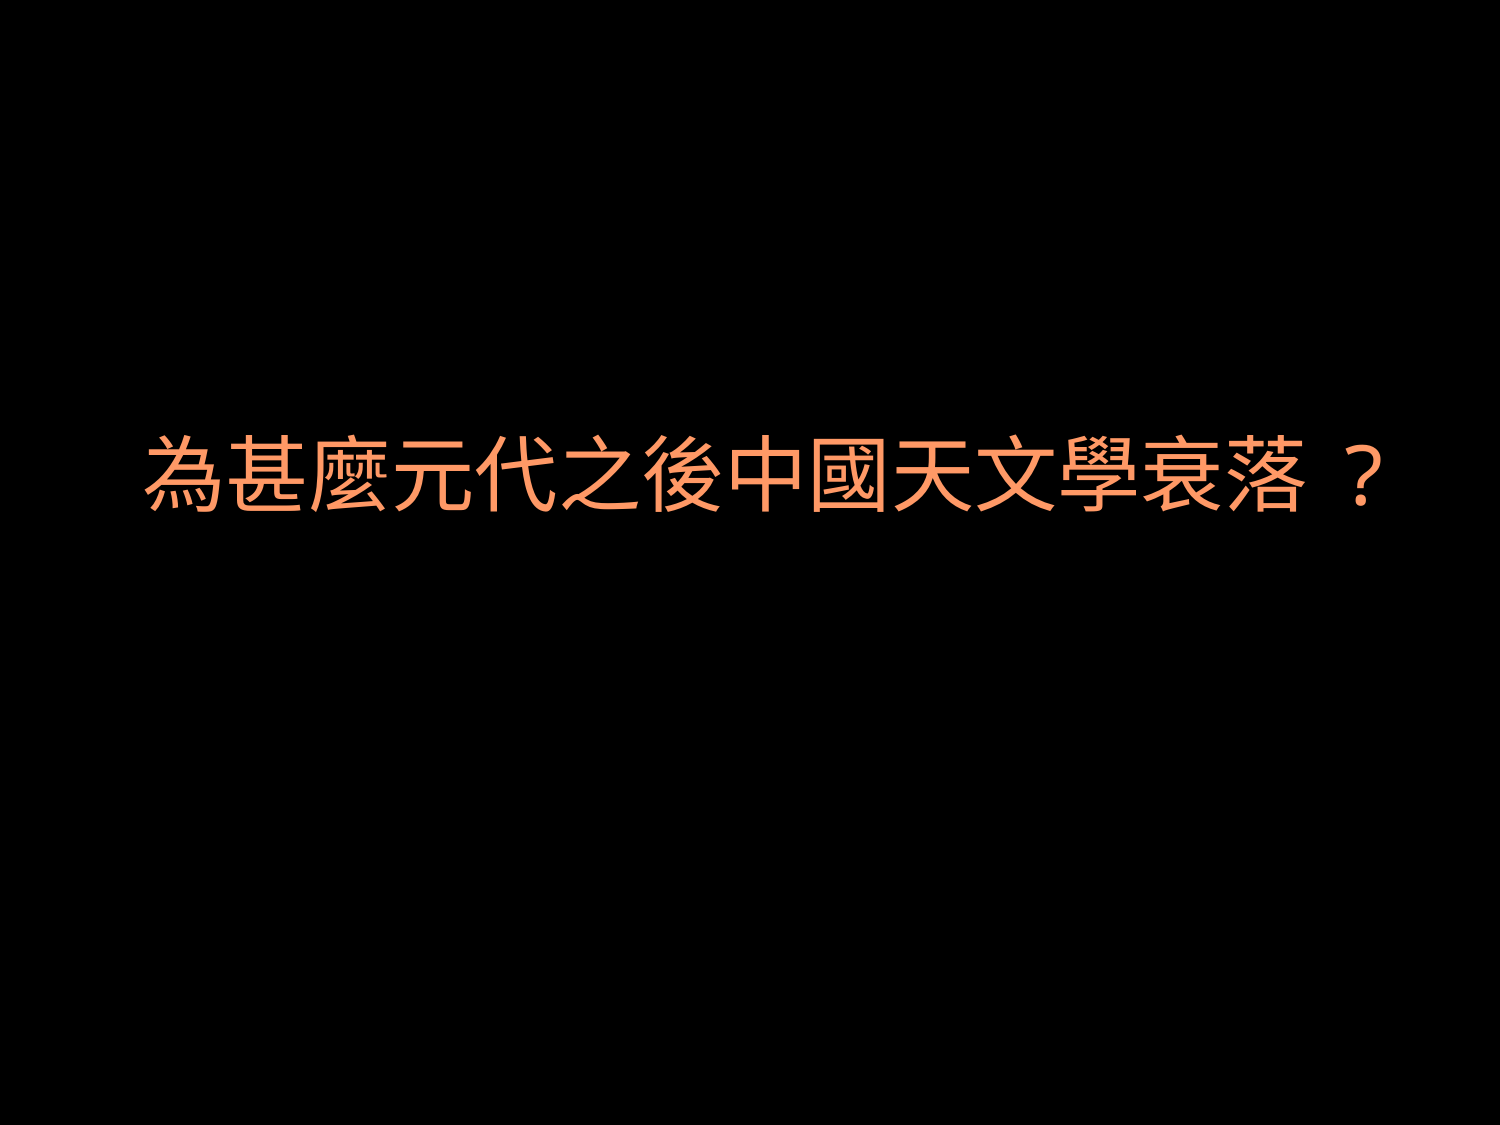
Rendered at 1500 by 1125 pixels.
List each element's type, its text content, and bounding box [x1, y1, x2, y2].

text_box 為甚麼元代之後中國天文學衰落 ? [127, 414, 1404, 530]
